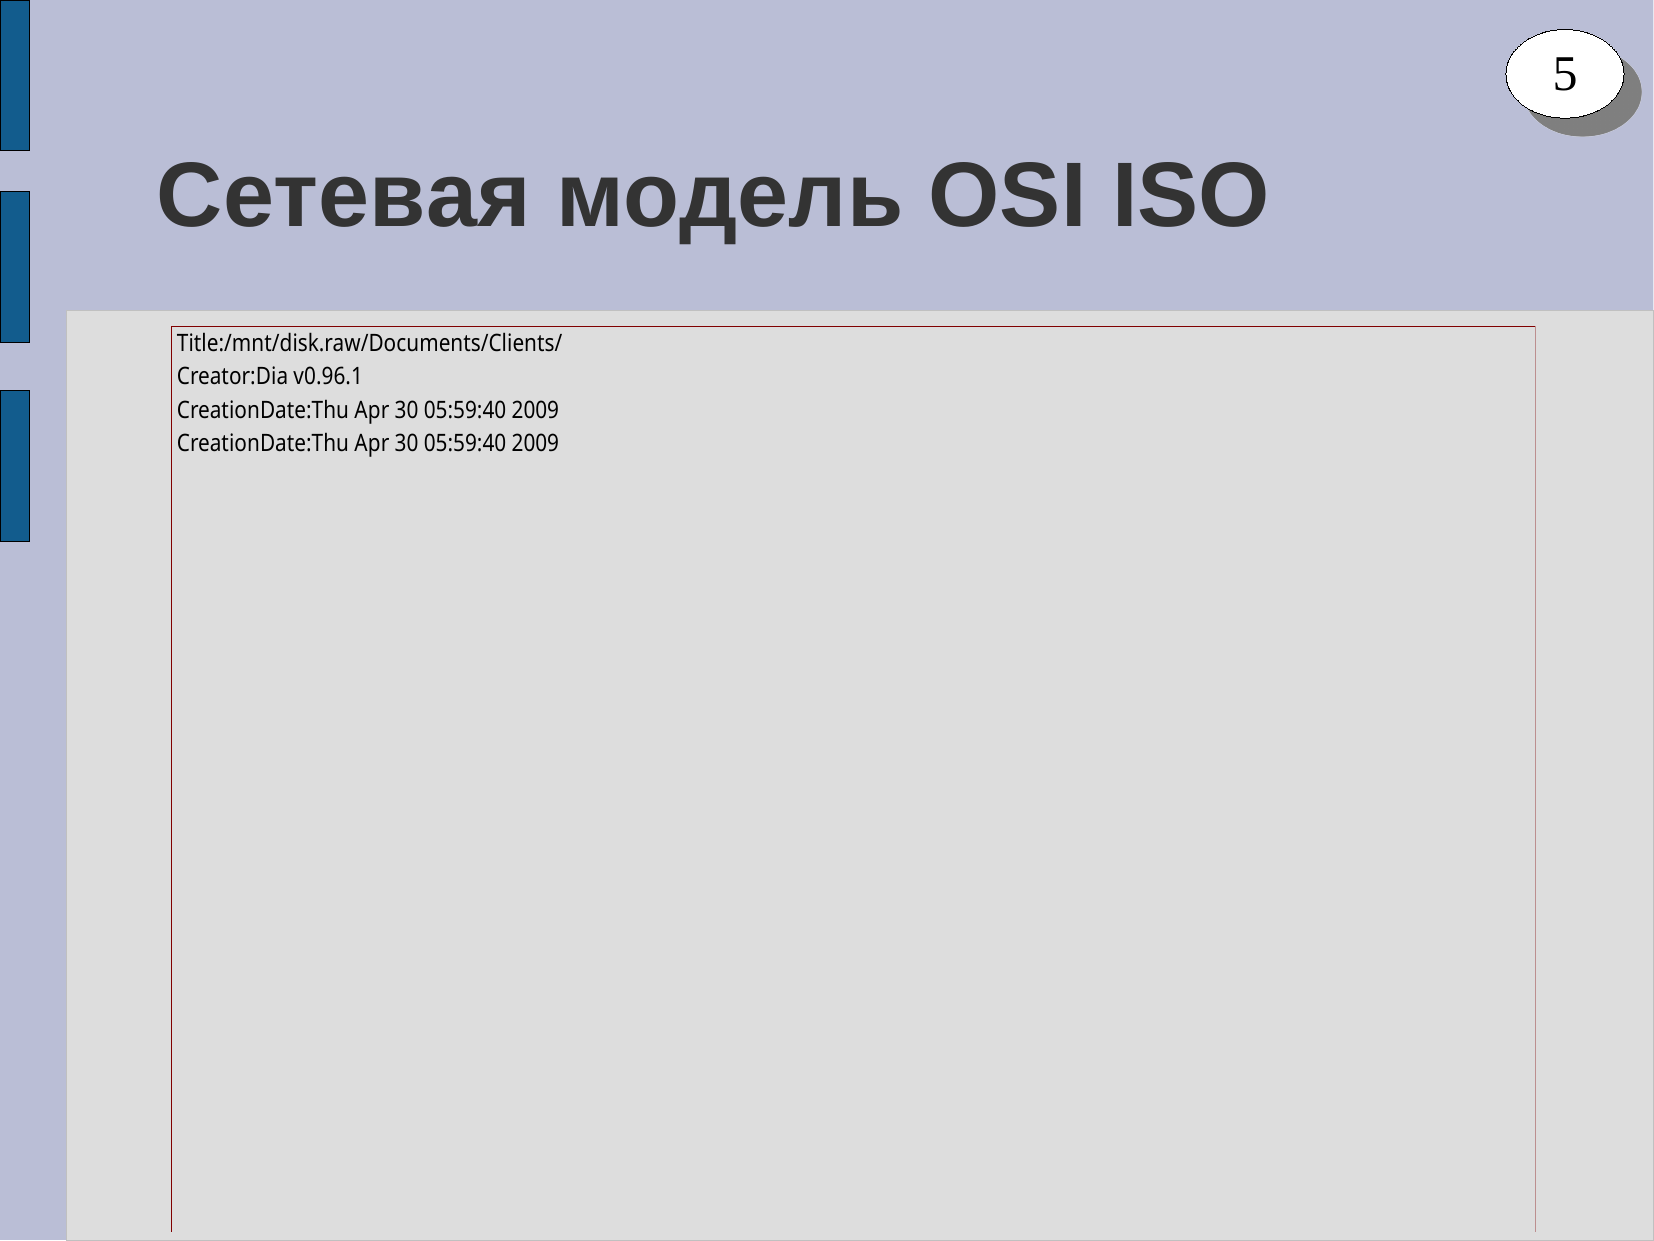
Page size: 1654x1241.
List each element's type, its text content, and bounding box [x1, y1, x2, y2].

title Сетевая модель OSI ISO [121, 91, 1534, 299]
text_box 5 [1505, 29, 1625, 119]
picture [170, 324, 1536, 1232]
